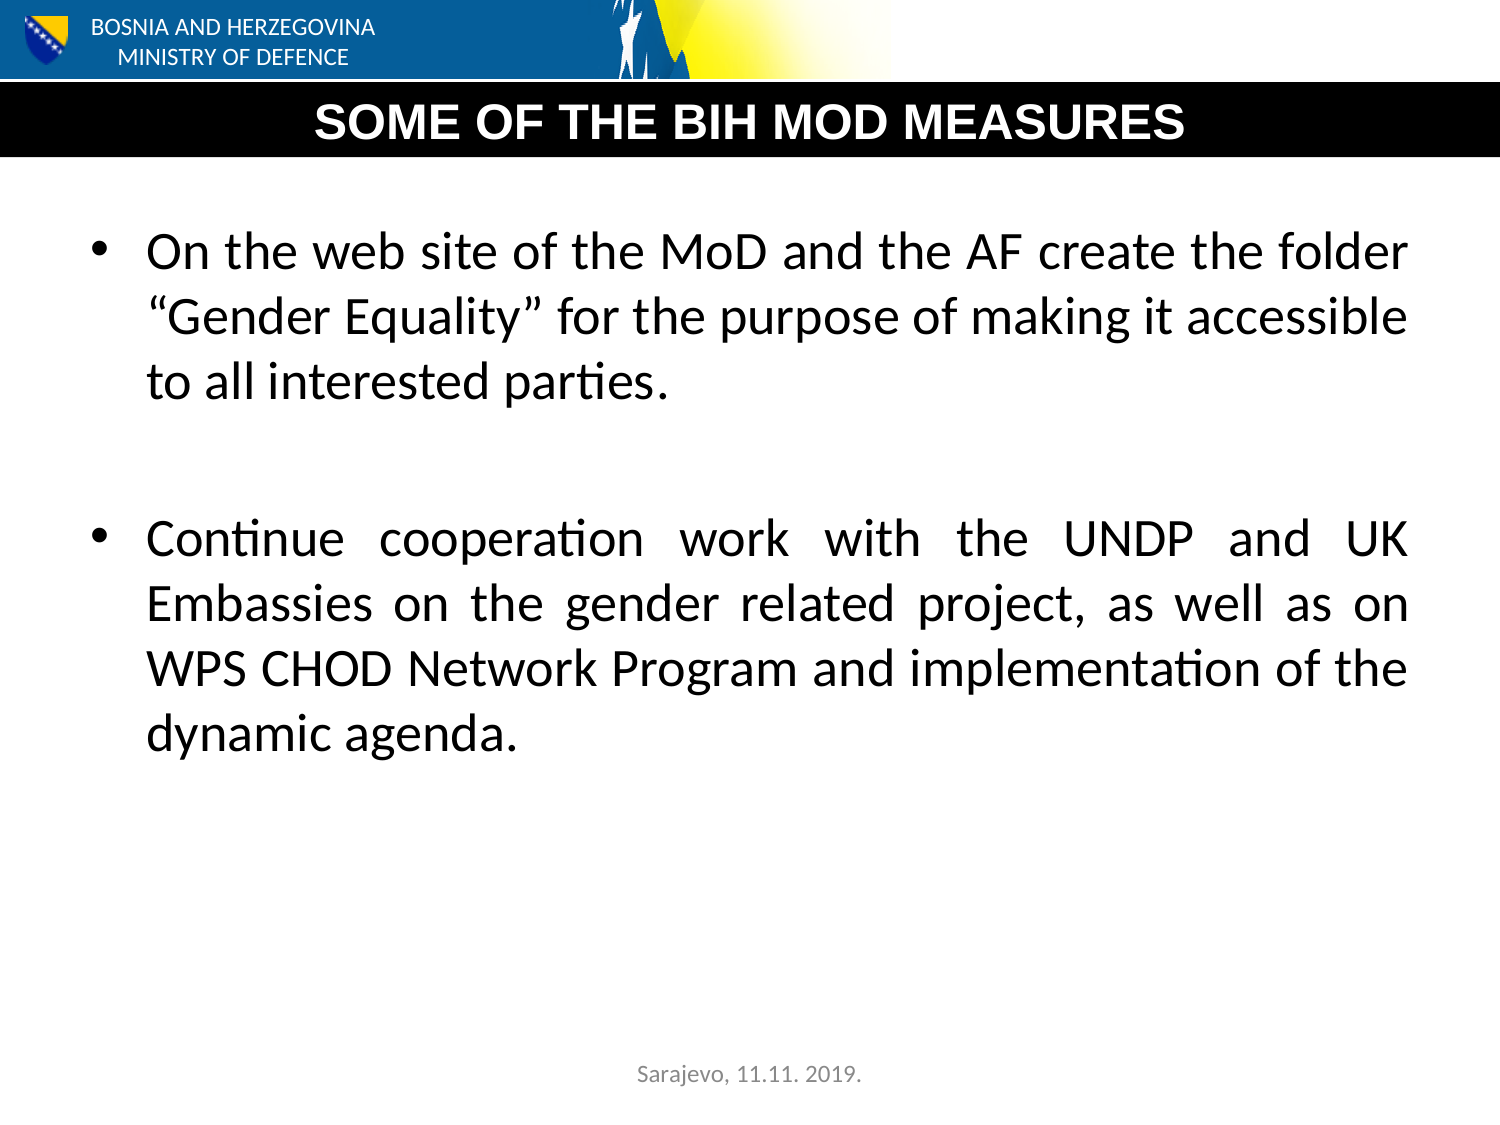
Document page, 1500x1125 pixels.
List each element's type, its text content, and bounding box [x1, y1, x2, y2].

picture [0, 0, 1500, 79]
list On the web site of the MoD and the AF create the folder “Gender Equality” for the purpose of making it accessible to all interested parties. Continue cooperation work with the UNDP and UK Embassies on the gender related project, as well as on WPS CHOD Network Program and implementation of the dynamic agenda. [75, 207, 1426, 1040]
text_box Sarajevo, 11.11. 2019. [512, 1042, 988, 1103]
title SOME OF THE BIH MOD MEASURES [0, 82, 1500, 158]
